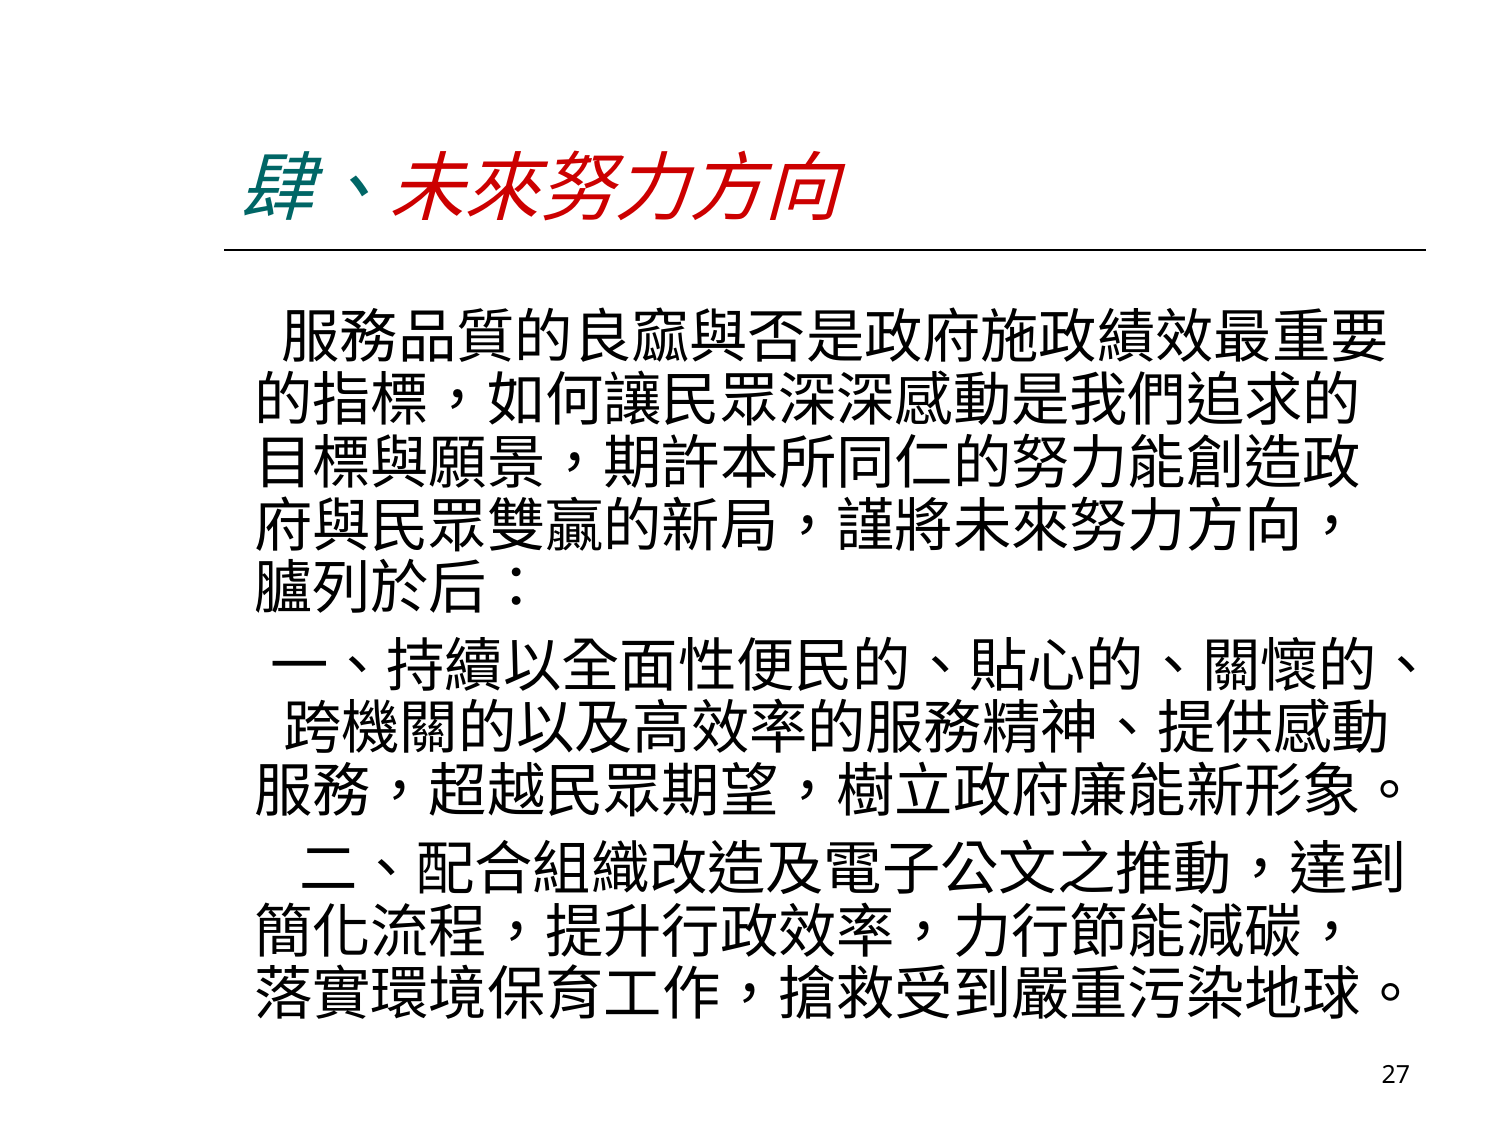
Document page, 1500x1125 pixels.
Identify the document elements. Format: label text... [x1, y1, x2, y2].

title 肆、未來努力方向 [224, 49, 1425, 237]
list 服務品質的良窳與否是政府施政績效最重要的指標，如何讓民眾深深感動是我們追求的目標與願景，期許本所同仁的努力能創造政府與民眾雙贏的新局，謹將未來努力方向，臚列於后： 一、持續以全面性便民的、貼心的、關懷的、 跨機關的以及高效率的服務精神、提供感動服務，超越民眾期望，樹立政府廉能新形象。 二、配合組織改造及電子公文之推動，達到簡化流程，提升行政效率，力行節能減碳，落實環境保育工作，搶救受到嚴重污染地球。 [183, 299, 1424, 1047]
text_box <編號> [1074, 1025, 1426, 1101]
